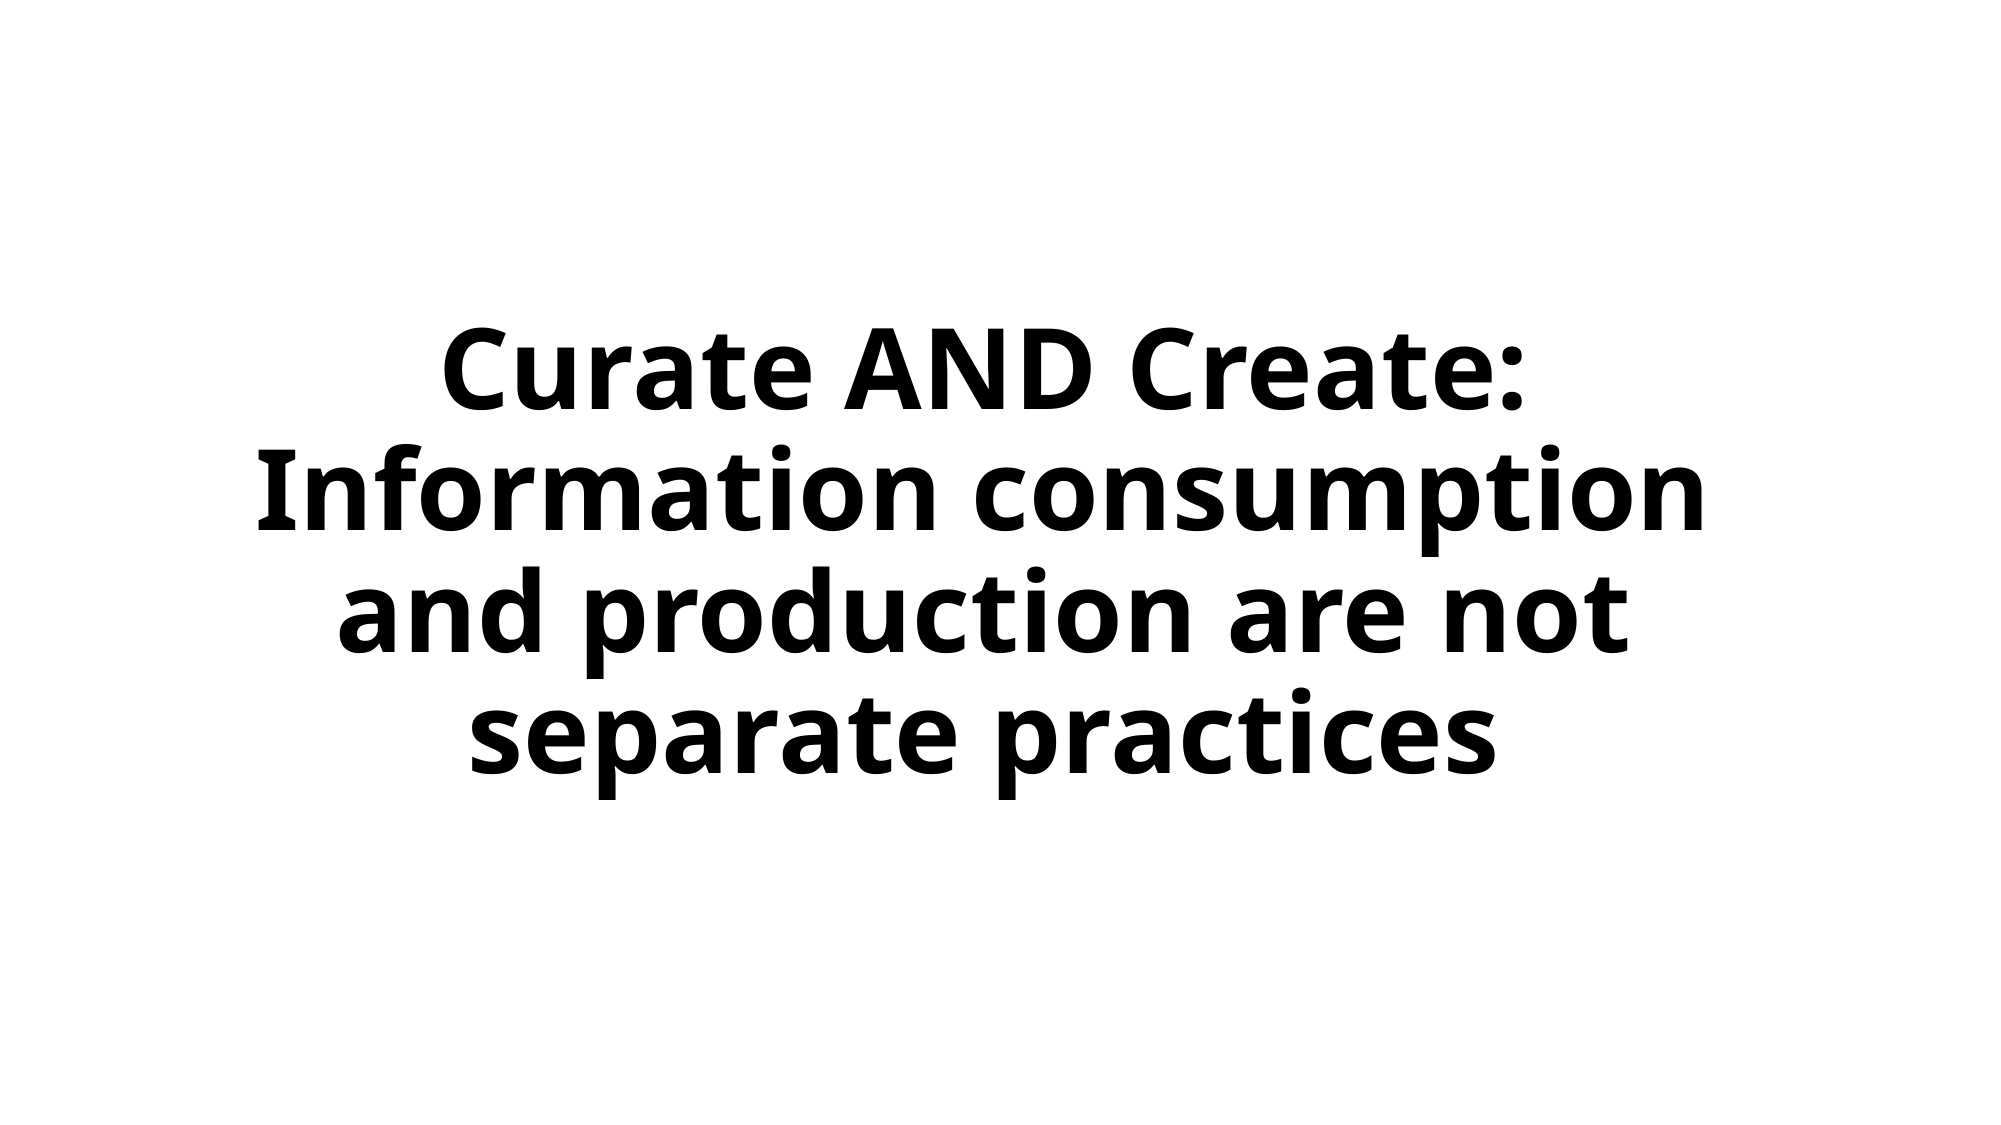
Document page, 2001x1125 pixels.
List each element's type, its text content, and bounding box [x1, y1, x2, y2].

title Curate AND Create: Information consumption and production are not separate practices [121, 175, 1847, 935]
